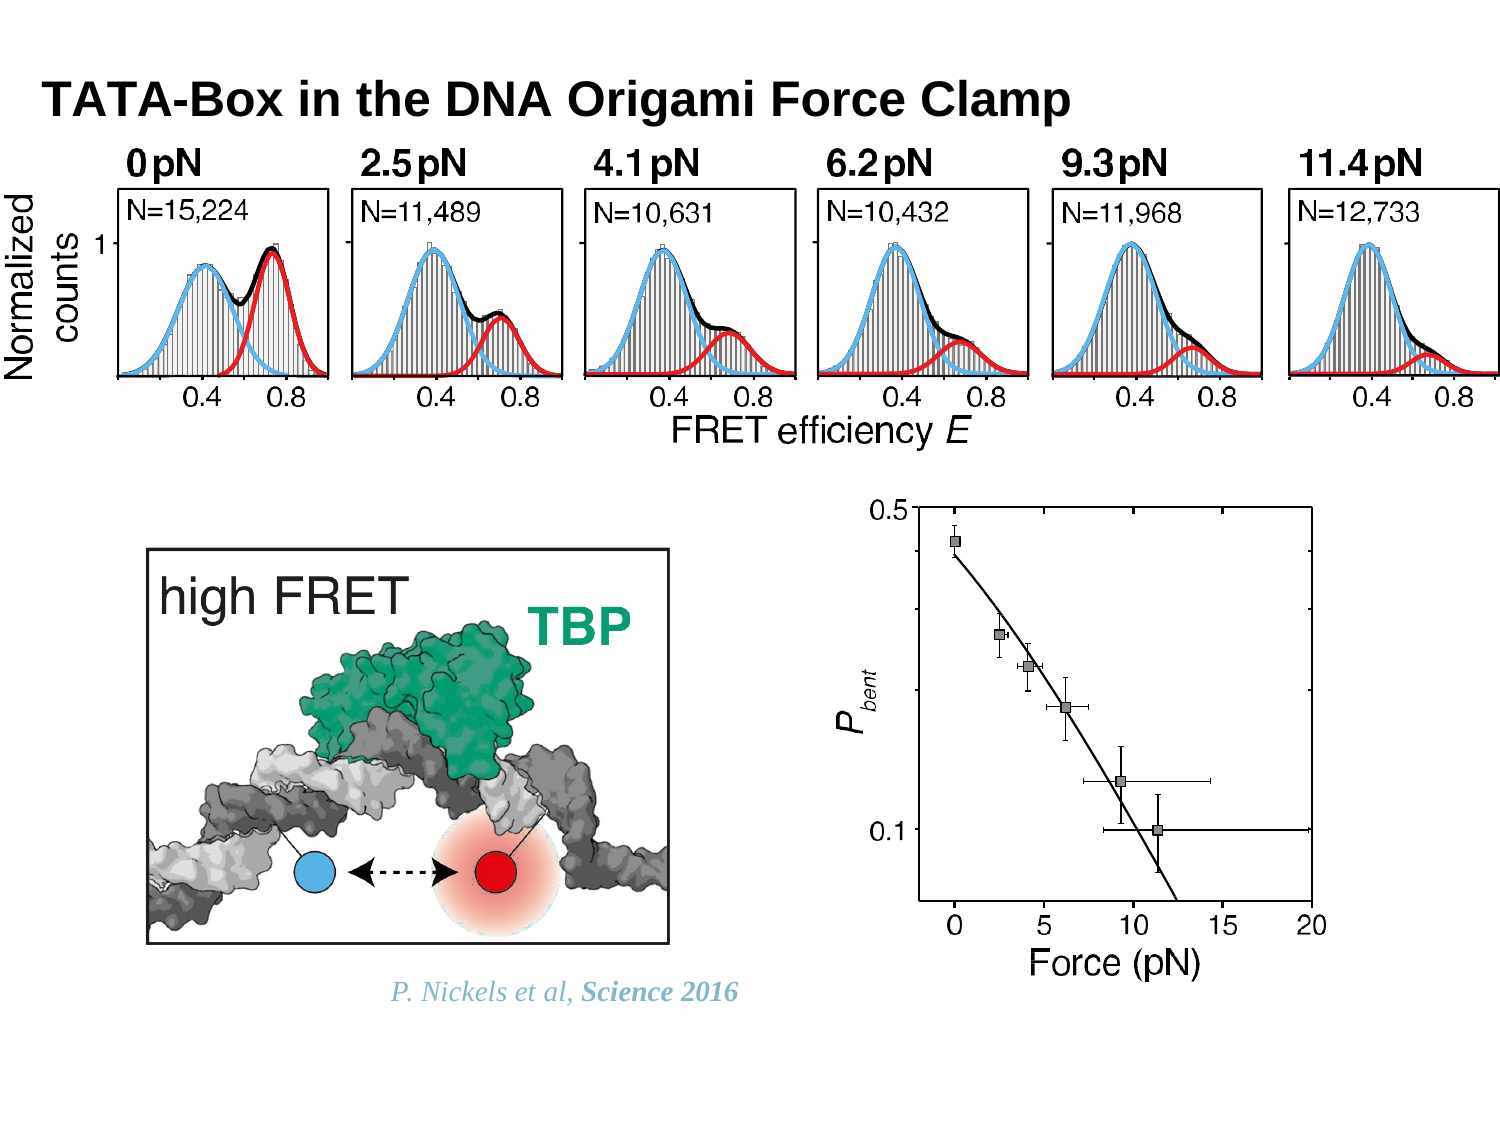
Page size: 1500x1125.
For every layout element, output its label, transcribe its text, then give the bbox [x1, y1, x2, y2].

picture [587, 334, 623, 371]
text_box [113, 187, 330, 378]
text_box [673, 415, 692, 443]
picture [674, 386, 688, 406]
picture [419, 155, 439, 184]
text_box [745, 415, 768, 443]
picture [1458, 386, 1473, 407]
text_box [1136, 831, 1157, 867]
picture [876, 422, 893, 443]
picture [392, 152, 411, 177]
picture [906, 386, 921, 406]
picture [1054, 339, 1086, 370]
picture [675, 152, 698, 176]
picture [1374, 201, 1419, 222]
text_box [951, 537, 959, 546]
picture [652, 155, 672, 184]
picture [883, 386, 898, 407]
picture [594, 152, 613, 176]
picture [1145, 954, 1163, 982]
picture [417, 386, 432, 407]
picture [734, 386, 749, 407]
picture [967, 386, 982, 407]
picture [896, 422, 933, 451]
picture [947, 915, 962, 935]
picture [127, 152, 146, 177]
picture [1435, 386, 1449, 407]
picture [442, 152, 465, 176]
picture [1311, 350, 1329, 371]
picture [946, 415, 972, 443]
picture [1353, 386, 1367, 407]
picture [1134, 915, 1148, 935]
text_box [1117, 777, 1125, 786]
picture [870, 499, 884, 520]
picture [870, 821, 884, 841]
picture [855, 422, 873, 444]
text_box [955, 553, 1027, 653]
picture [305, 344, 327, 372]
picture [740, 343, 770, 372]
picture [1120, 155, 1140, 184]
text_box [1120, 915, 1129, 935]
picture [361, 152, 380, 176]
picture [501, 386, 516, 407]
picture [362, 201, 379, 222]
text_box [723, 415, 743, 443]
picture [1319, 152, 1331, 176]
text_box [1191, 947, 1200, 982]
text_box [1066, 713, 1111, 781]
text_box [1154, 826, 1162, 834]
picture [291, 386, 305, 407]
picture [696, 415, 719, 443]
picture [1398, 152, 1421, 176]
picture [1037, 915, 1051, 935]
picture [440, 386, 455, 406]
picture [1350, 201, 1365, 221]
picture [1376, 386, 1391, 406]
picture [51, 233, 78, 280]
text_box [847, 423, 852, 443]
picture [1116, 386, 1130, 407]
picture [4, 357, 32, 379]
picture [650, 386, 665, 407]
picture [908, 152, 931, 176]
picture [858, 152, 877, 176]
text_box [1284, 187, 1500, 377]
picture [128, 199, 145, 220]
text_box [1339, 170, 1346, 176]
text_box [1024, 662, 1033, 671]
picture [434, 201, 480, 222]
title TATA-Box in the DNA Origami Force Clamp [31, 27, 1469, 152]
picture [893, 500, 907, 520]
picture [154, 155, 174, 184]
picture [1062, 152, 1082, 177]
picture [140, 344, 167, 374]
picture [145, 547, 670, 945]
picture [120, 344, 159, 374]
picture [183, 386, 198, 407]
picture [604, 348, 624, 372]
text_box [849, 170, 856, 176]
text_box [1133, 947, 1143, 982]
text_box [579, 187, 797, 378]
picture [1222, 386, 1236, 407]
picture [778, 415, 825, 444]
picture [1299, 200, 1316, 221]
picture [758, 386, 772, 407]
text_box [12, 255, 32, 259]
text_box [1084, 170, 1091, 176]
picture [57, 284, 78, 301]
text_box [1122, 801, 1139, 829]
picture [1136, 202, 1181, 223]
picture [627, 152, 639, 176]
picture [267, 386, 282, 407]
text_box [995, 631, 1004, 639]
picture [1139, 386, 1154, 406]
picture [1198, 386, 1213, 407]
picture [827, 152, 846, 177]
text_box [345, 187, 564, 378]
picture [206, 386, 221, 406]
picture [836, 669, 876, 734]
picture [820, 343, 852, 370]
picture [1291, 335, 1328, 370]
picture [828, 200, 845, 221]
picture [525, 386, 539, 407]
picture [1191, 370, 1202, 375]
picture [646, 202, 660, 223]
text_box P. Nickels et al, Science 2016 [388, 970, 740, 1010]
text_box [1210, 915, 1218, 935]
text_box [1028, 650, 1039, 666]
picture [354, 339, 390, 372]
picture [744, 336, 794, 371]
picture [1166, 948, 1188, 975]
picture [11, 270, 33, 289]
text_box [812, 187, 1030, 378]
picture [902, 201, 948, 222]
picture [1375, 155, 1395, 184]
picture [595, 202, 612, 223]
picture [1031, 948, 1070, 976]
picture [179, 199, 194, 220]
picture [372, 339, 397, 373]
picture [4, 195, 33, 253]
picture [960, 335, 1027, 371]
picture [1069, 344, 1091, 371]
picture [1300, 152, 1312, 176]
picture [11, 335, 33, 354]
picture [879, 201, 893, 222]
picture [1073, 954, 1120, 976]
picture [523, 340, 561, 373]
picture [1191, 350, 1221, 371]
picture [297, 344, 315, 374]
picture [948, 345, 997, 371]
text_box [895, 821, 903, 841]
picture [827, 422, 845, 444]
picture [838, 345, 858, 371]
text_box [1046, 187, 1263, 378]
picture [1063, 202, 1080, 223]
picture [56, 304, 78, 342]
text_box [1108, 782, 1120, 803]
picture [991, 386, 1005, 407]
picture [1201, 343, 1260, 371]
picture [11, 292, 32, 332]
picture [1143, 152, 1166, 176]
text_box [95, 234, 103, 254]
text_box [1159, 865, 1178, 900]
picture [1093, 152, 1113, 177]
picture [202, 199, 248, 220]
picture [885, 155, 905, 184]
text_box [1036, 667, 1062, 704]
picture [1348, 152, 1368, 176]
picture [1223, 915, 1237, 935]
text_box [4, 263, 32, 268]
picture [177, 152, 200, 176]
picture [517, 344, 539, 373]
picture [1297, 914, 1326, 935]
text_box [1062, 703, 1070, 712]
picture [670, 202, 699, 223]
picture [948, 367, 960, 374]
